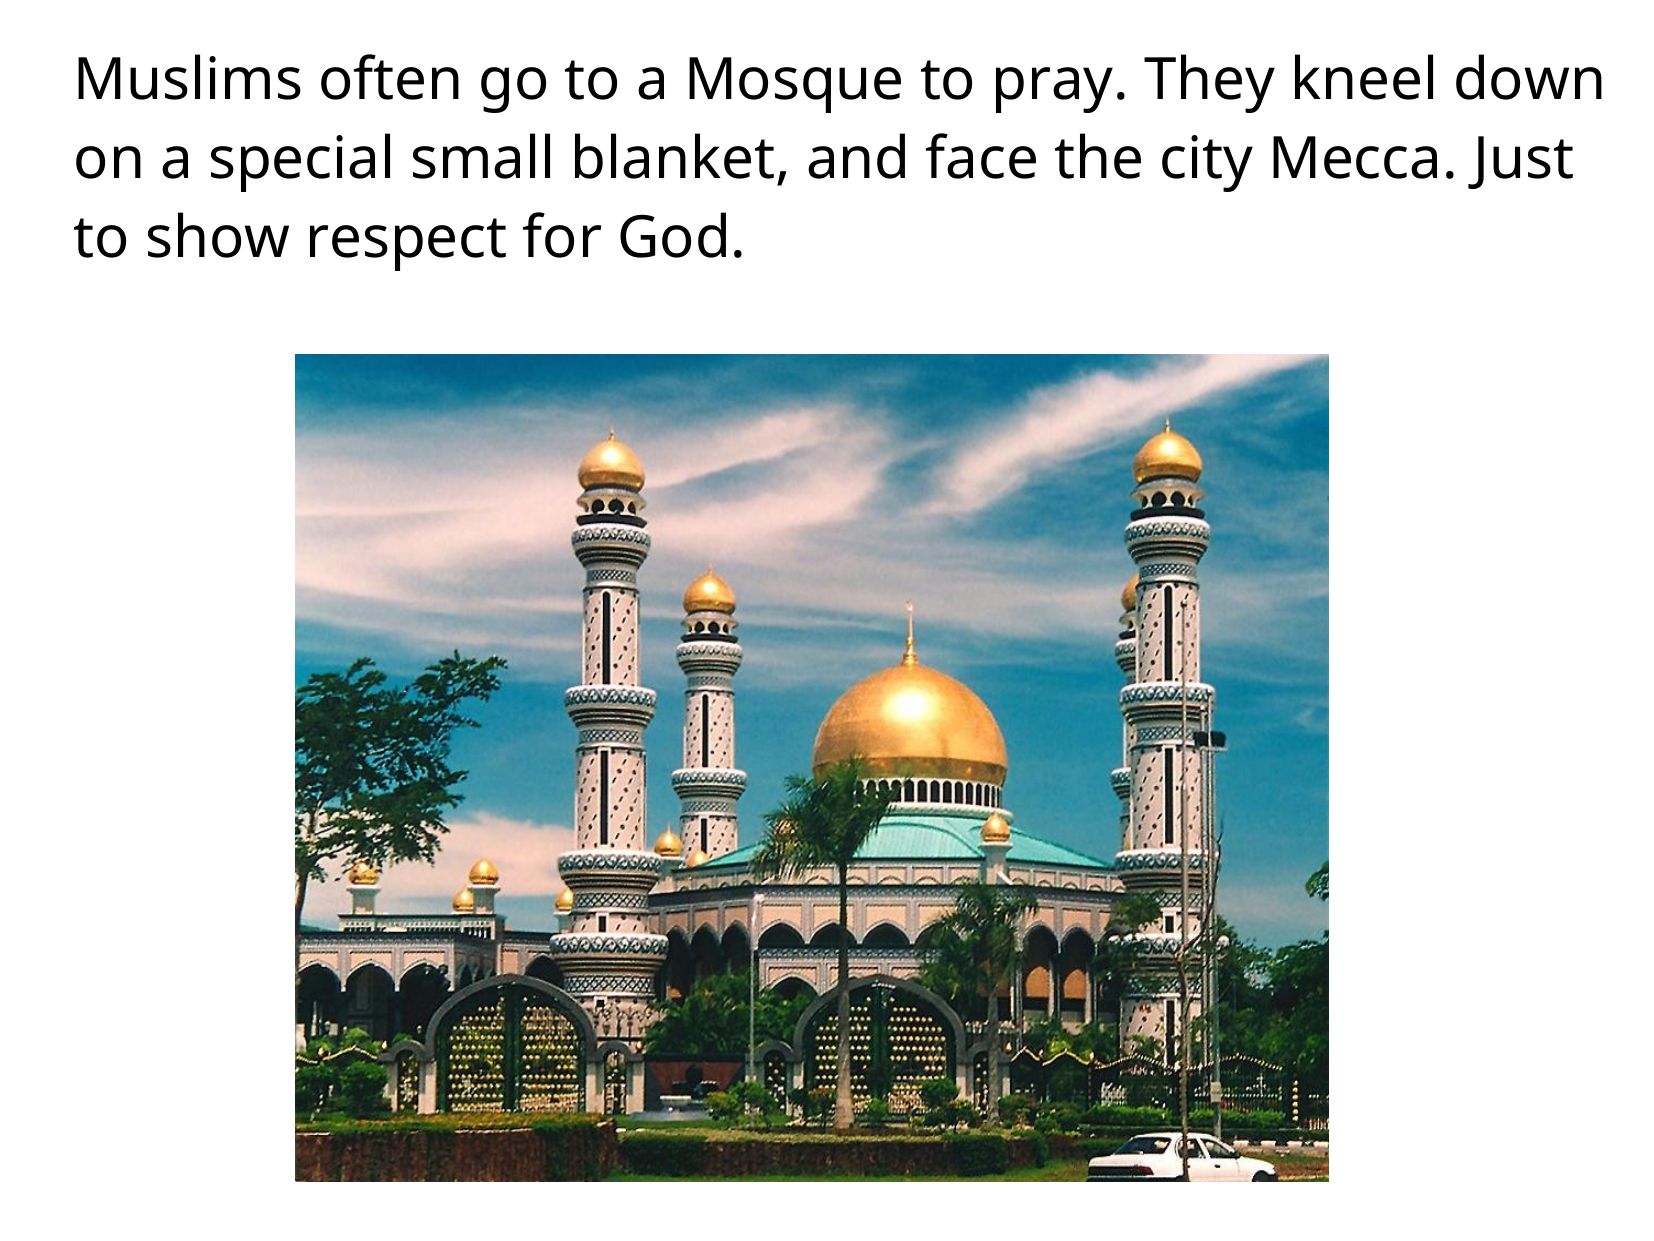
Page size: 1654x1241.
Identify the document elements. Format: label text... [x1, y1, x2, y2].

picture [295, 354, 1329, 1182]
picture [963, 354, 972, 362]
text_box Muslims often go to a Mosque to pray. They kneel down on a special small blanket, and face the city Mecca. Just to show respect for God. [59, 29, 1607, 302]
